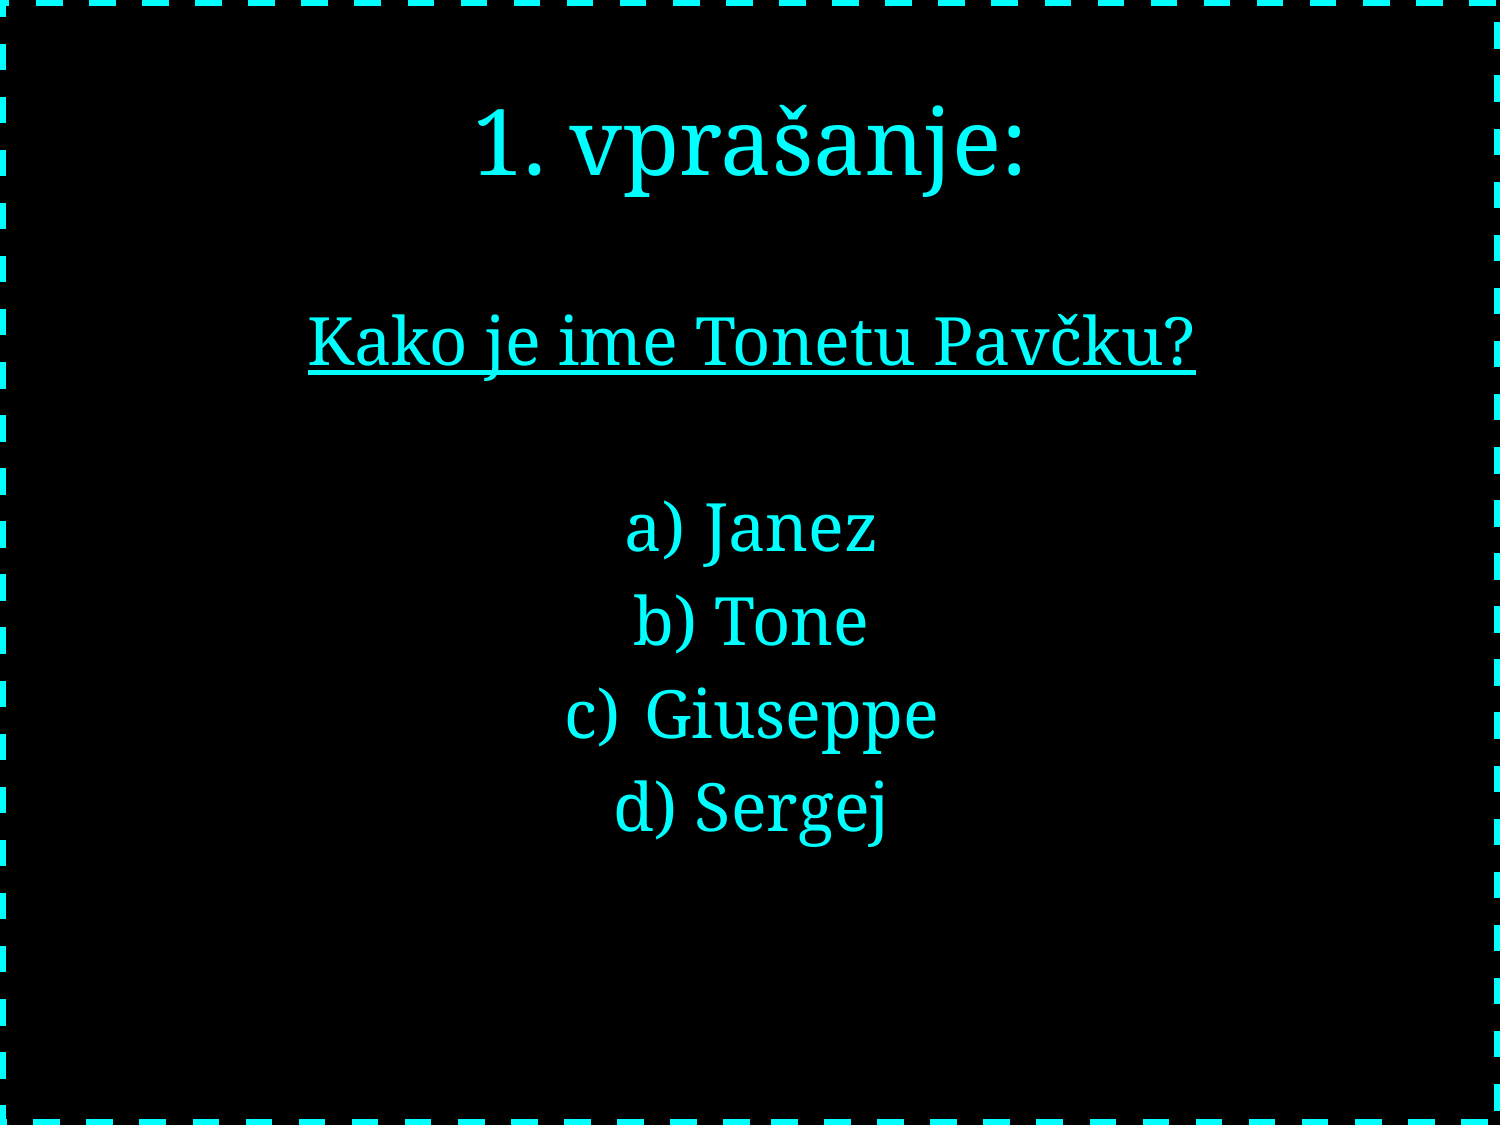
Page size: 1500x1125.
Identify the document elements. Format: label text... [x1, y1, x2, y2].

title 1. vprašanje: [75, 45, 1425, 233]
list Kako je ime Tonetu Pavčku? Janez Tone Giuseppe Sergej [76, 290, 1427, 905]
